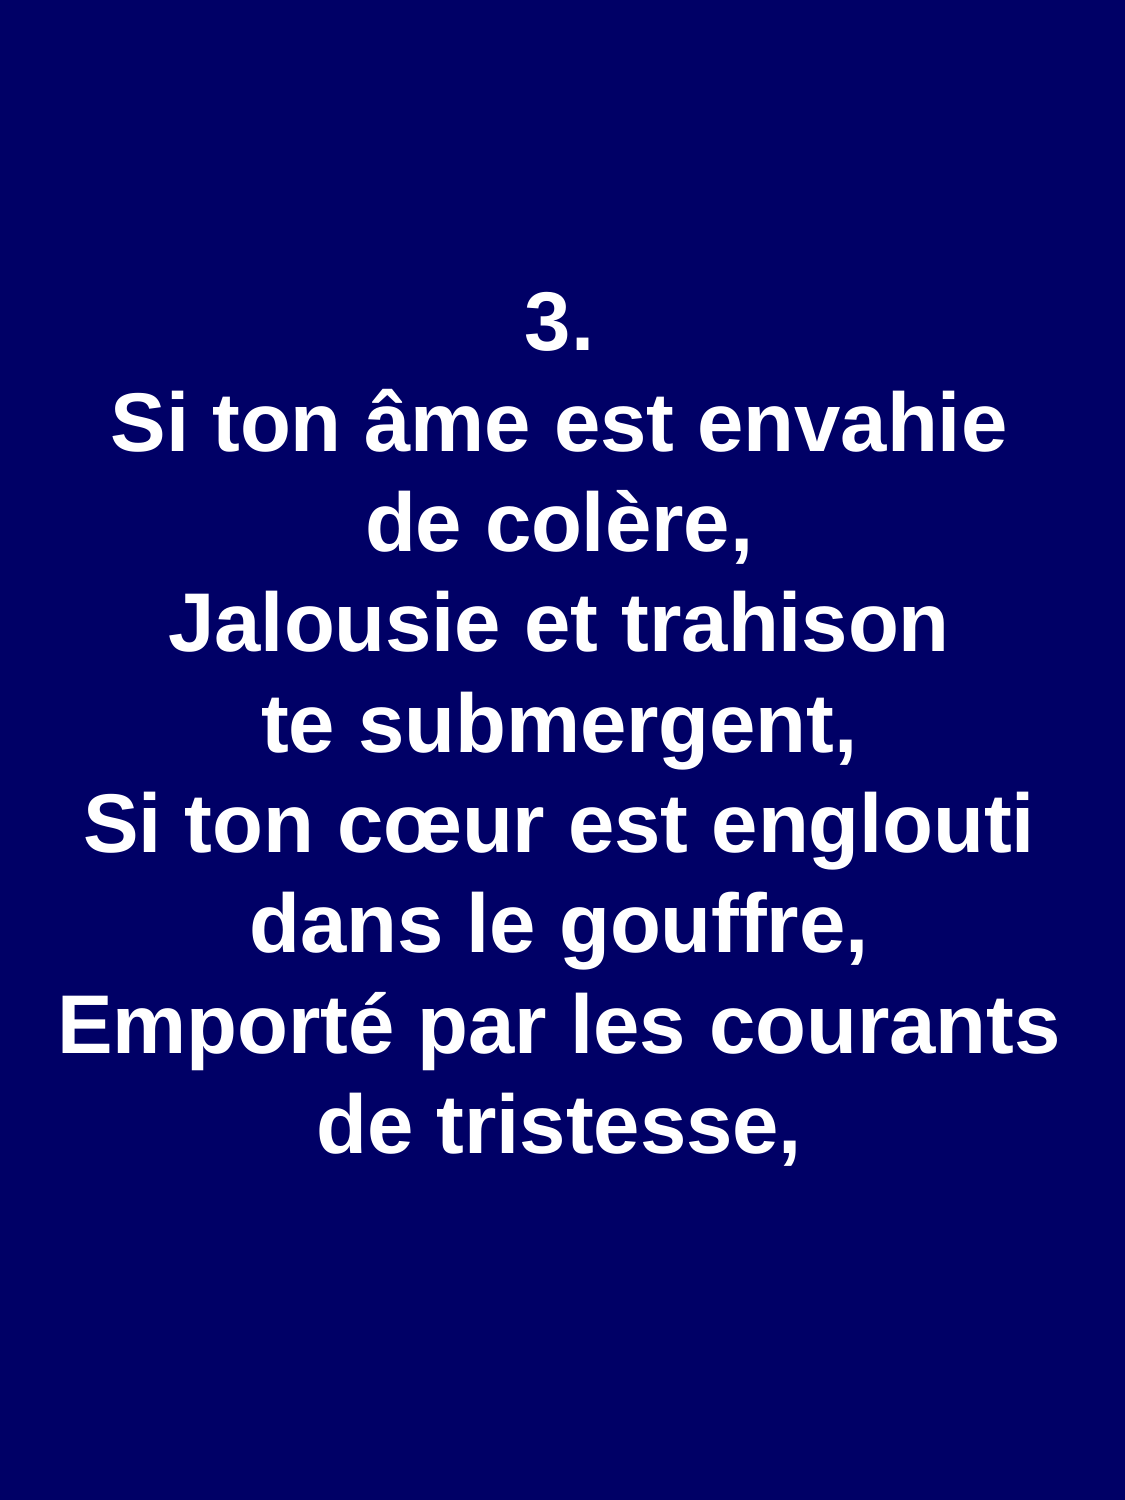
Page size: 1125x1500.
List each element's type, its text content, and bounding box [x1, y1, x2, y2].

text_box 3. Si ton âme est envahie de colère, Jalousie et trahison te submergent, Si ton cœur est englouti dans le gouffre, Emporté par les courants de tristesse, [8, 259, 1111, 1474]
